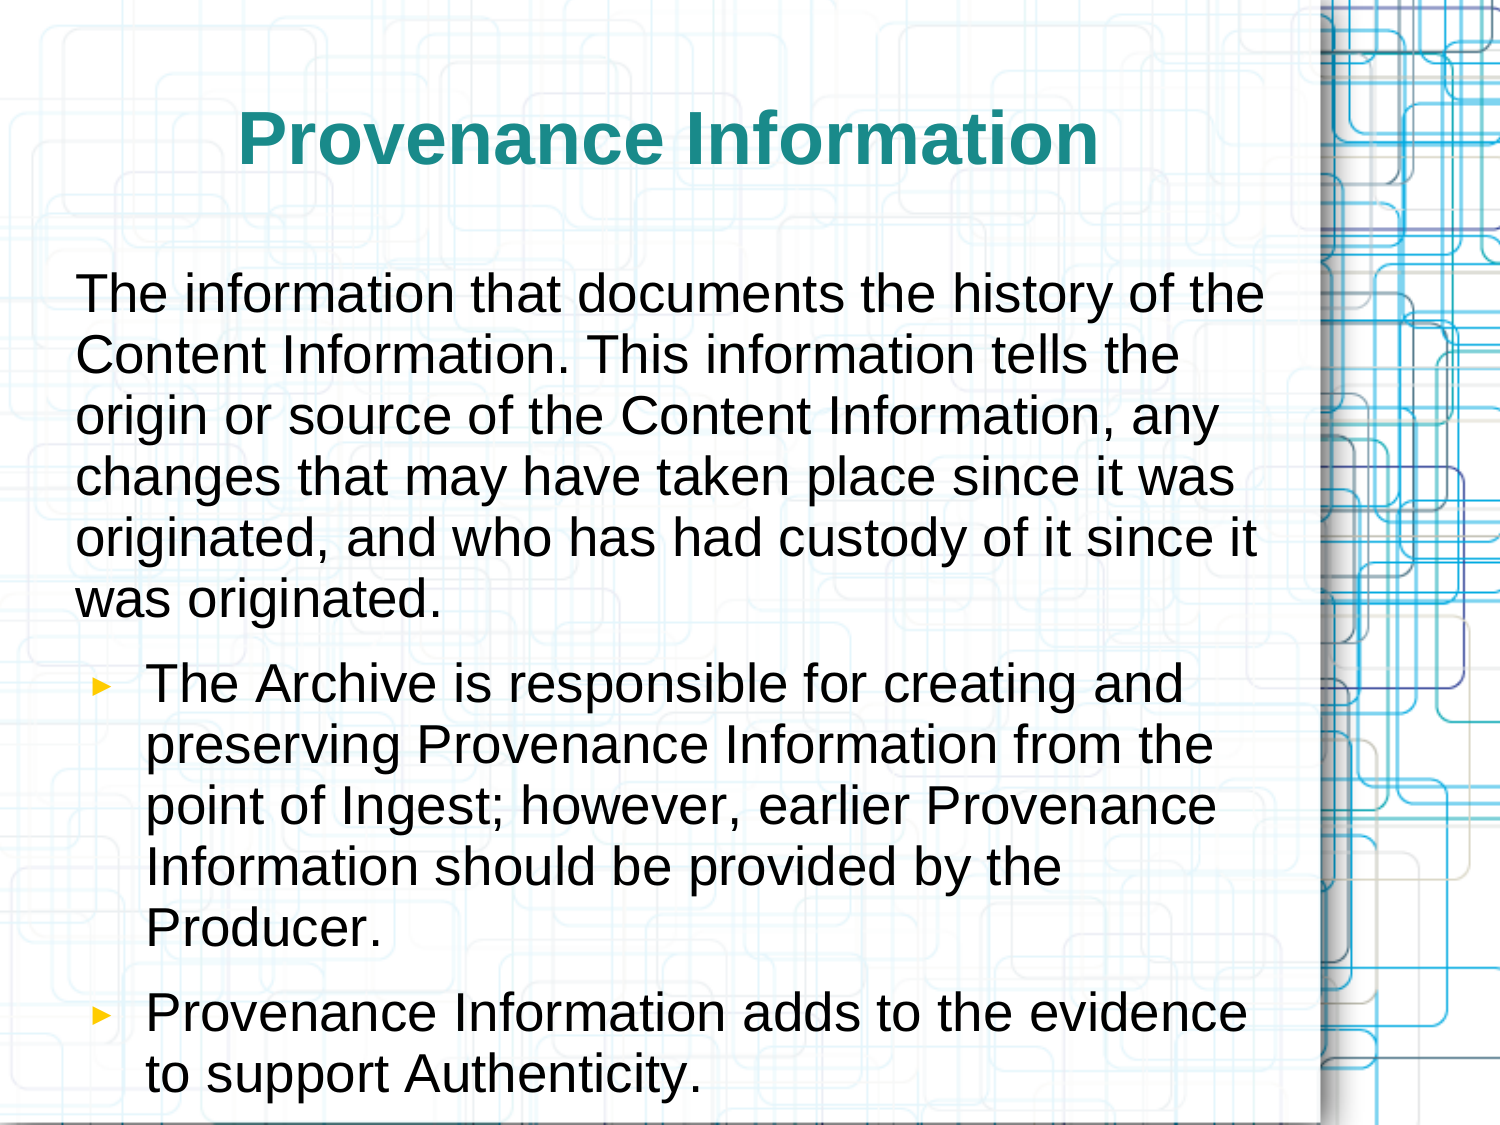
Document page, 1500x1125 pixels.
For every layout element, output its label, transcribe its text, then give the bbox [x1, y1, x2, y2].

picture [0, 0, 1500, 1125]
list The information that documents the history of the Content Information. This information tells the origin or source of the Content Information, any changes that may have taken place since it was originated, and who has had custody of it since it was originated. The Archive is responsible for creating and preserving Provenance Information from the point of Ingest; however, earlier Provenance Information should be provided by the Producer. Provenance Information adds to the evidence to support Authenticity. [75, 263, 1286, 1105]
title Provenance Information [53, 44, 1286, 233]
